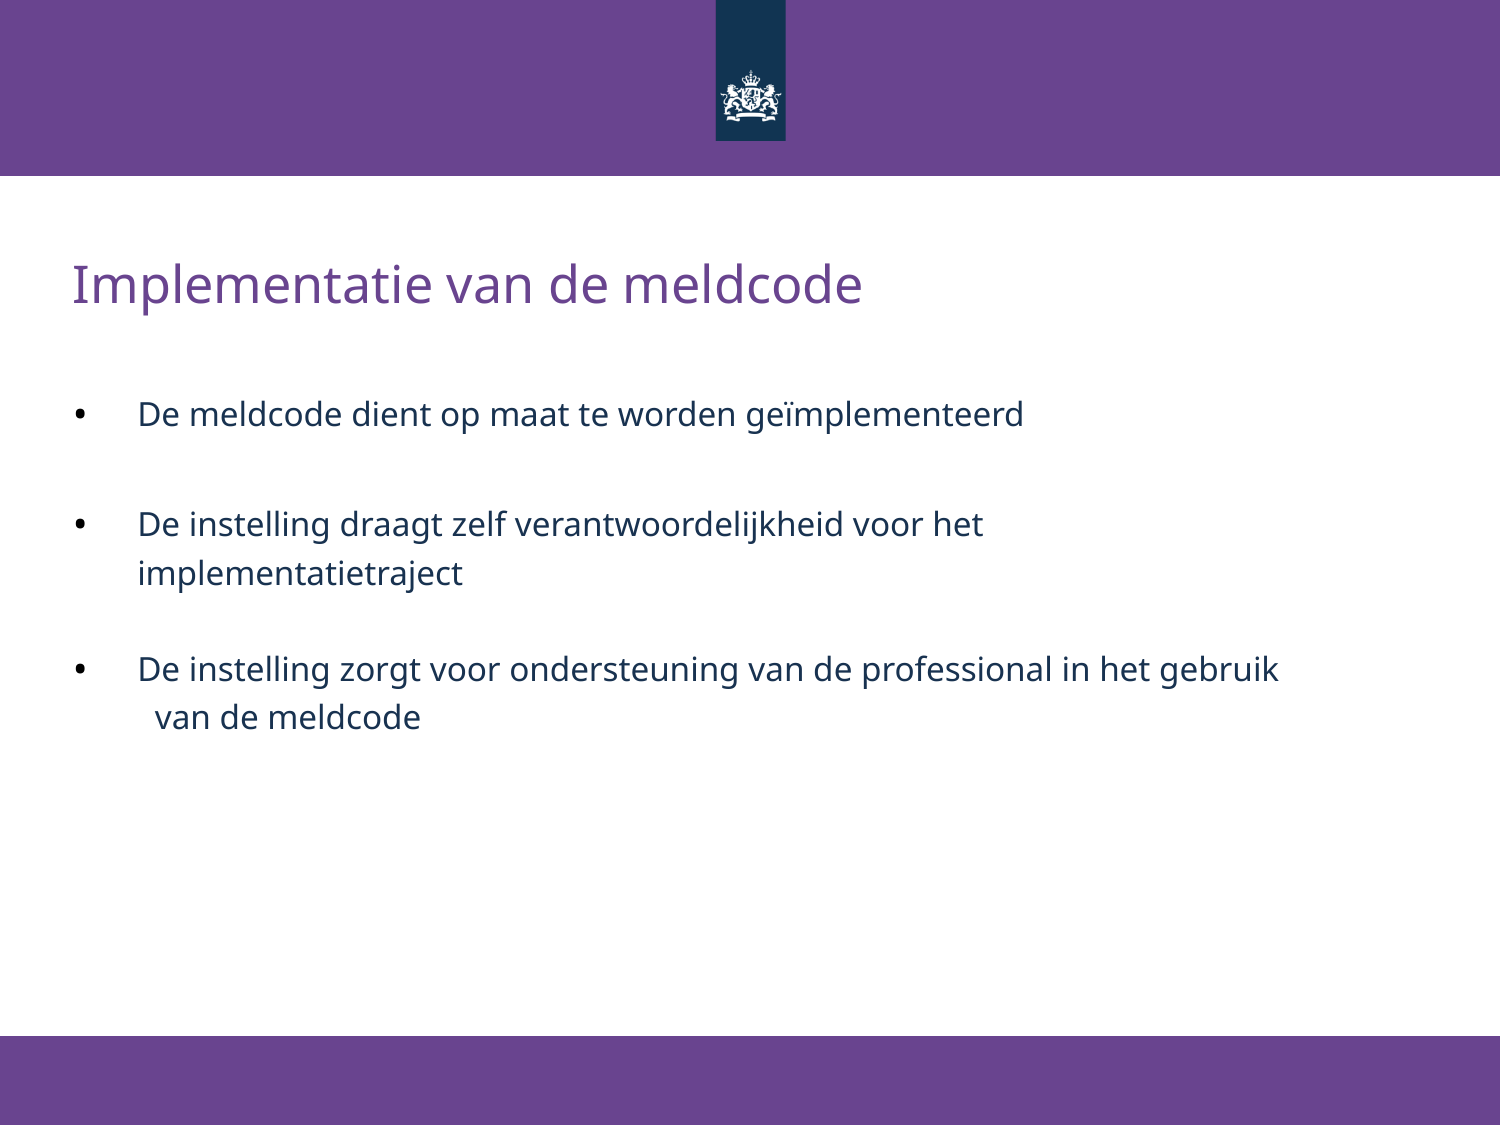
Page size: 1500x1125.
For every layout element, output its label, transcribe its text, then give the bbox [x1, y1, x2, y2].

title Implementatie van de meldcode [57, 244, 1408, 339]
picture [0, 0, 1500, 141]
list De meldcode dient op maat te worden geïmplementeerd De instelling draagt zelf verantwoordelijkheid voor het implementatietraject De instelling zorgt voor ondersteuning van de professional in het gebruik van de meldcode [57, 385, 1408, 988]
